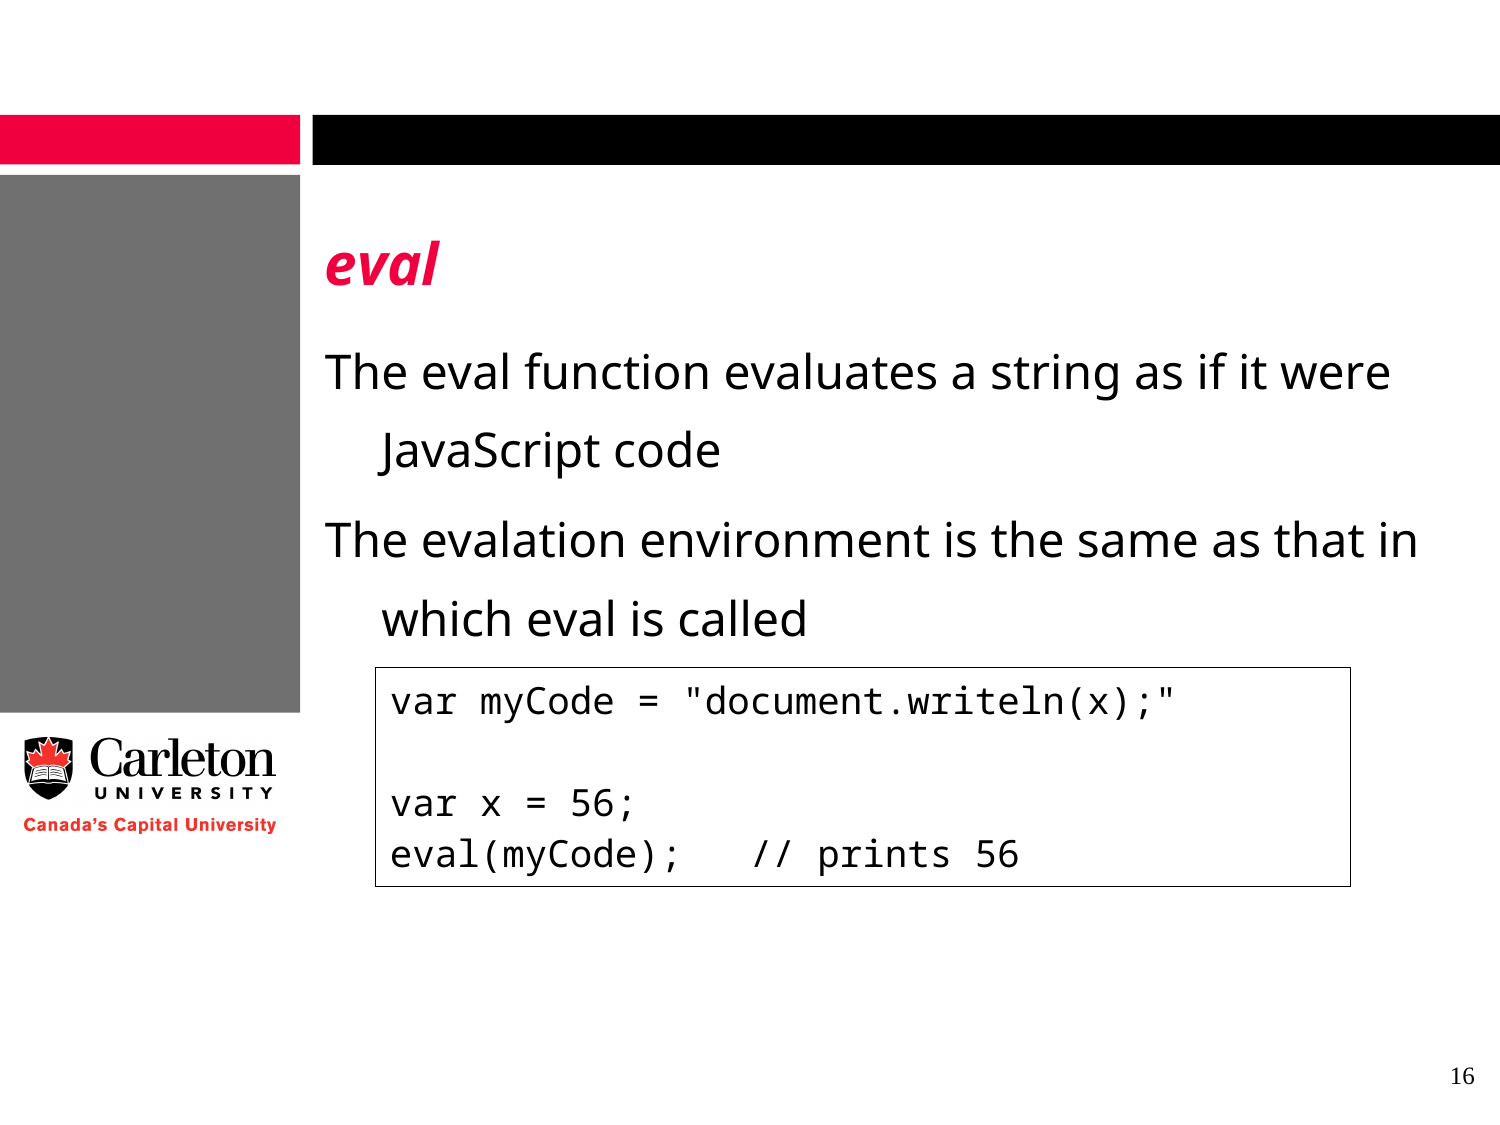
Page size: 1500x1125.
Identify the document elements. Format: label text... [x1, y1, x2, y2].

list The eval function evaluates a string as if it were JavaScript code The evalation environment is the same as that in which eval is called [324, 324, 1450, 1036]
text_box var myCode = "document.writeln(x);" var x = 56; eval(myCode); // prints 56 [375, 667, 1351, 863]
picture [24, 737, 276, 834]
title eval [324, 194, 1450, 324]
